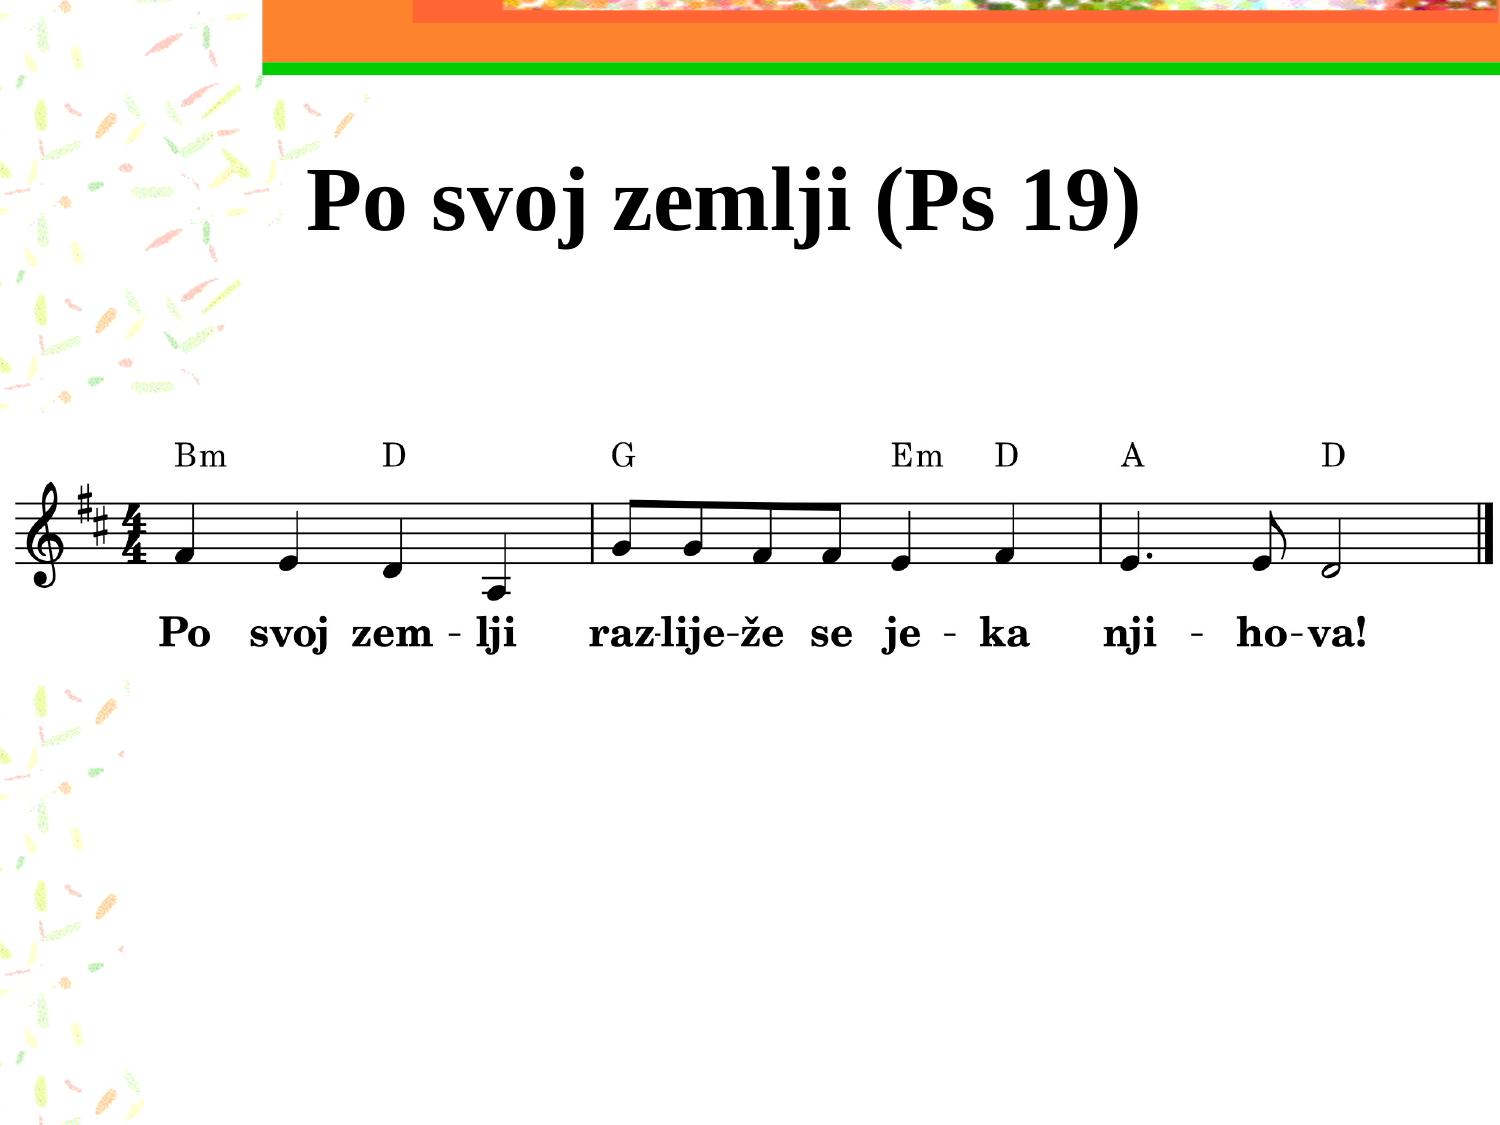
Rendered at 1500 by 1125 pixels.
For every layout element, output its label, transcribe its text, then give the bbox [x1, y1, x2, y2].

picture [0, 0, 1500, 1125]
text_box Po svoj zemlji (Ps 19) [87, 99, 1363, 288]
picture [412, 0, 1500, 23]
